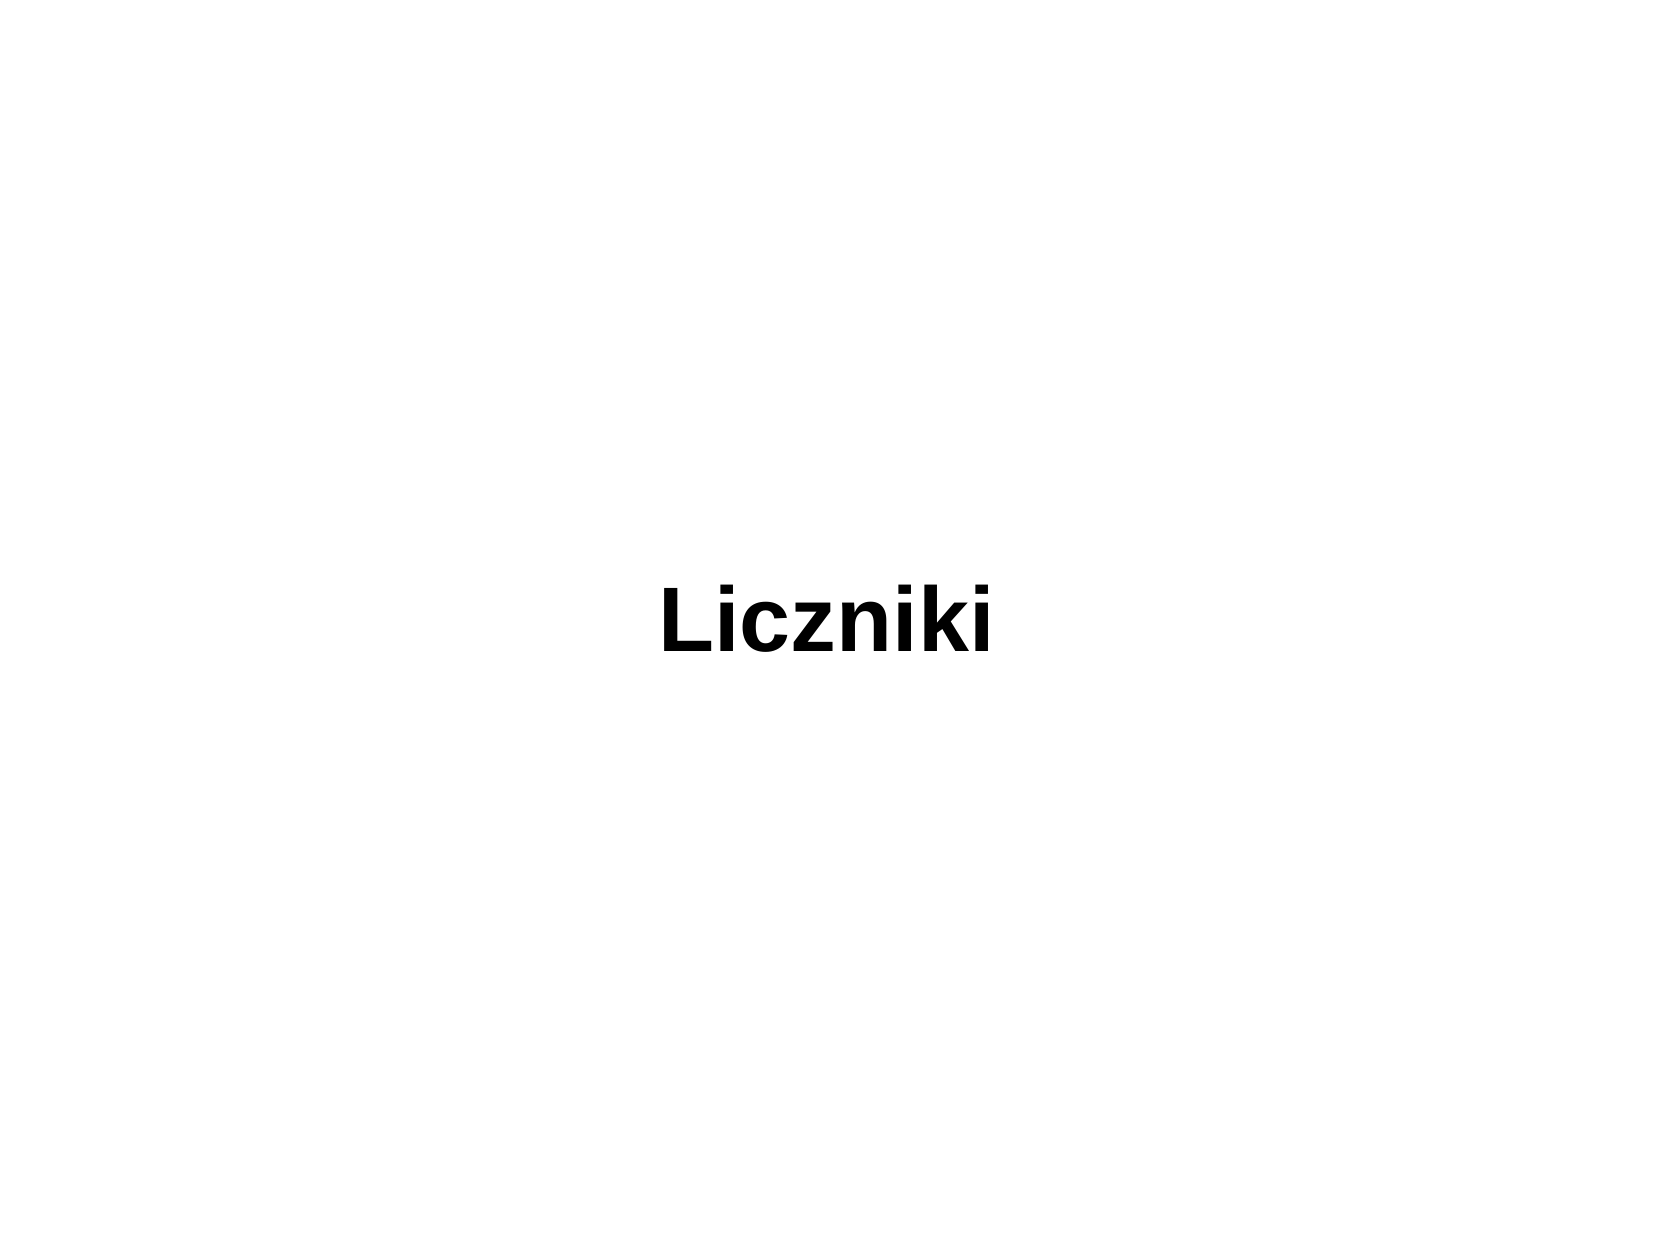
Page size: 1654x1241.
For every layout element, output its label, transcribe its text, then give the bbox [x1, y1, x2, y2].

title Liczniki [82, 516, 1571, 724]
